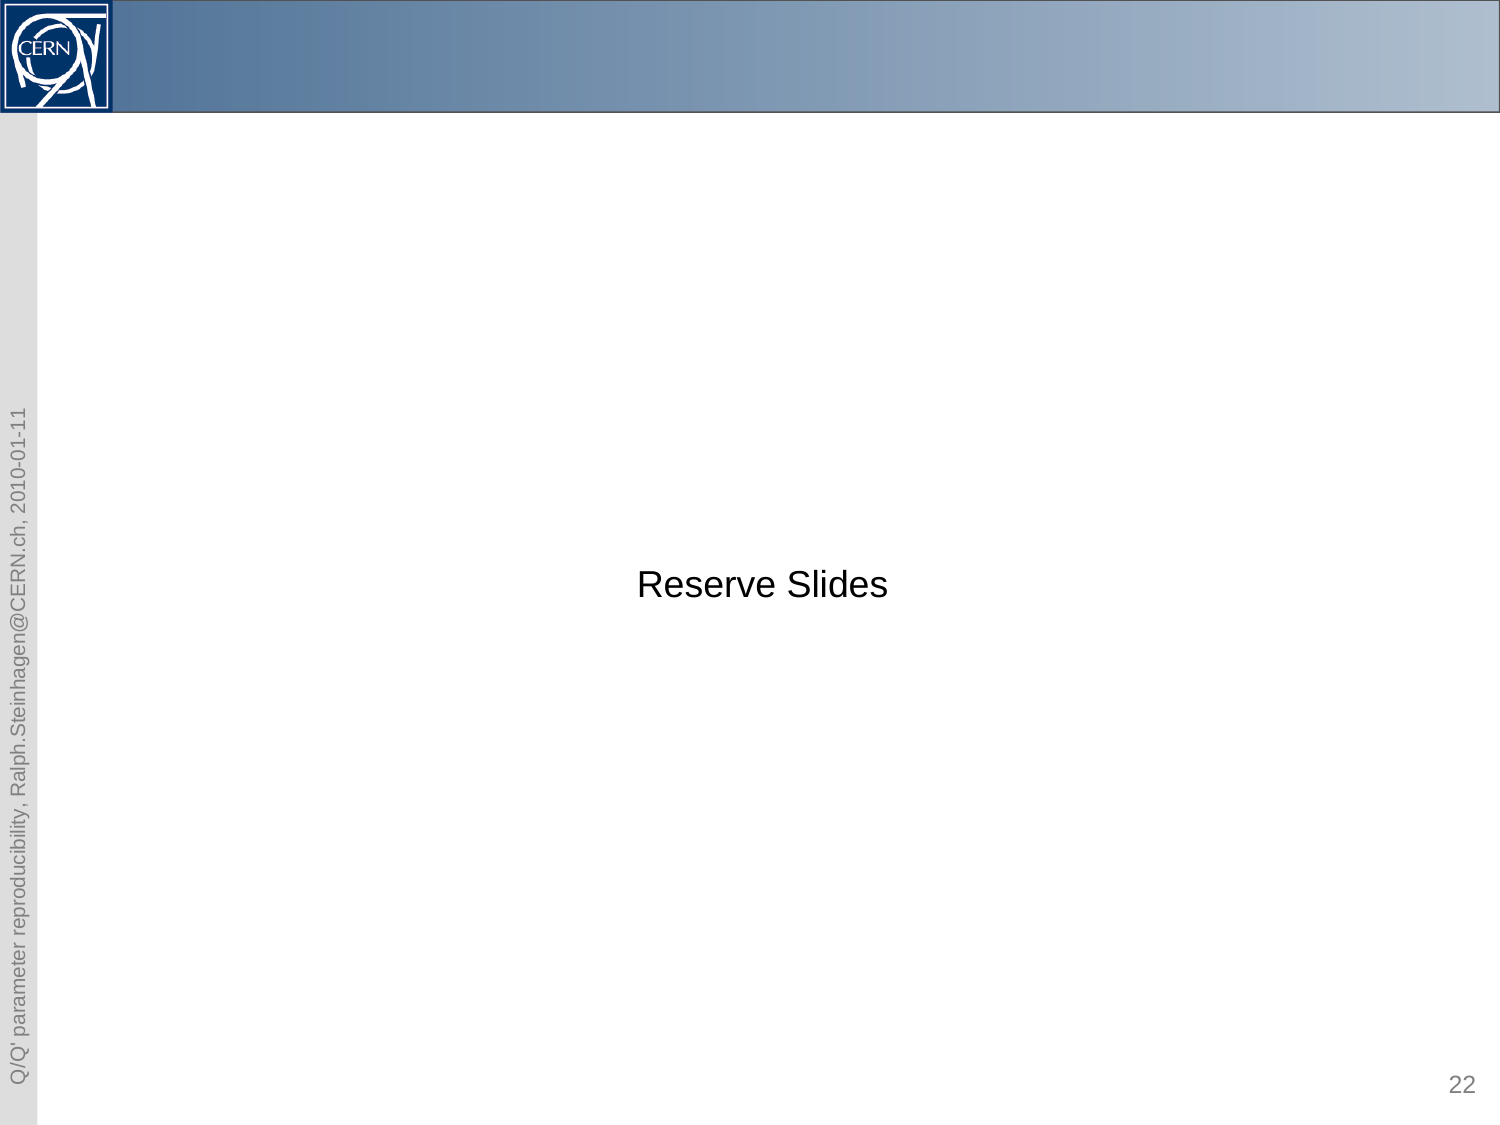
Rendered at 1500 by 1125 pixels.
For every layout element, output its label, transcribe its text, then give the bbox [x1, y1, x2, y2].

subtitle Reserve Slides [87, 145, 1438, 1023]
picture [0, 0, 113, 113]
